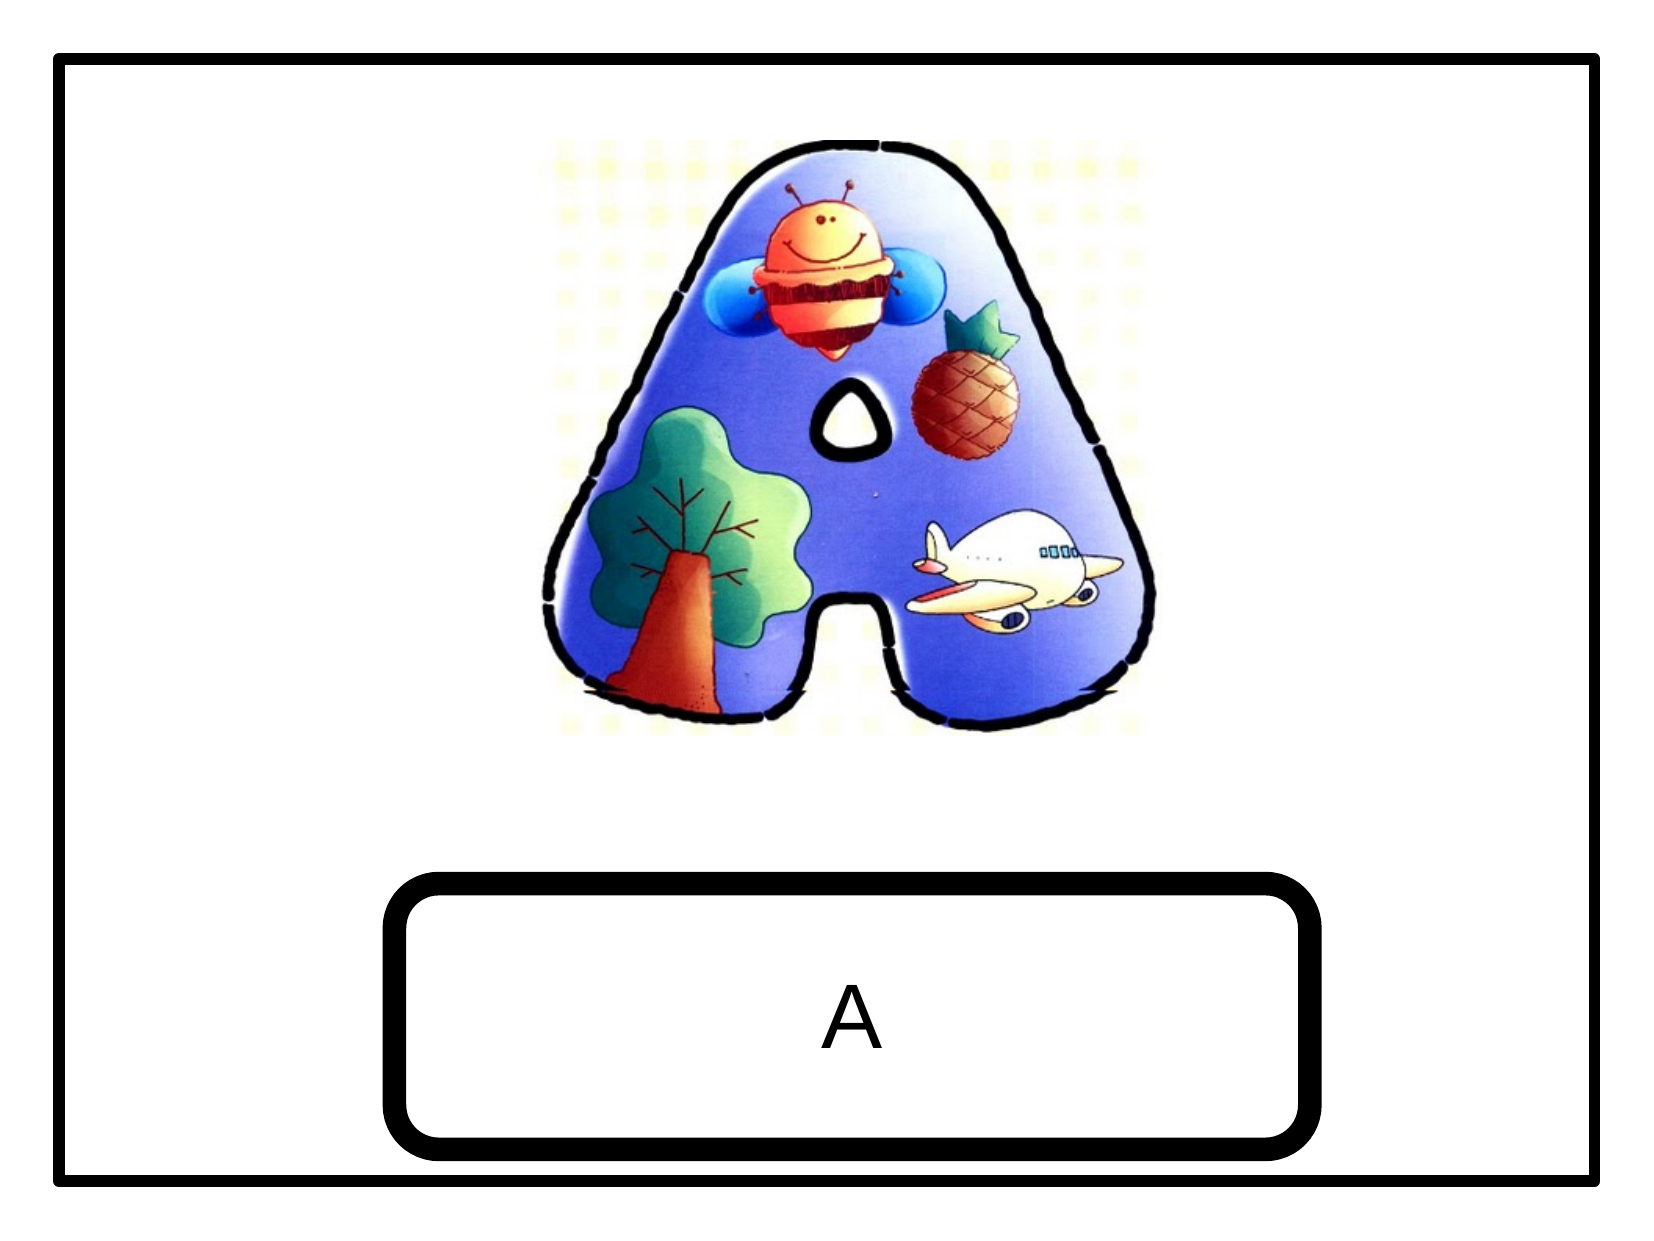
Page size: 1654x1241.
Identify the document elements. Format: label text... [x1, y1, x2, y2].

text_box [59, 59, 1595, 1182]
picture [537, 140, 1163, 736]
text_box A [394, 883, 1310, 1150]
